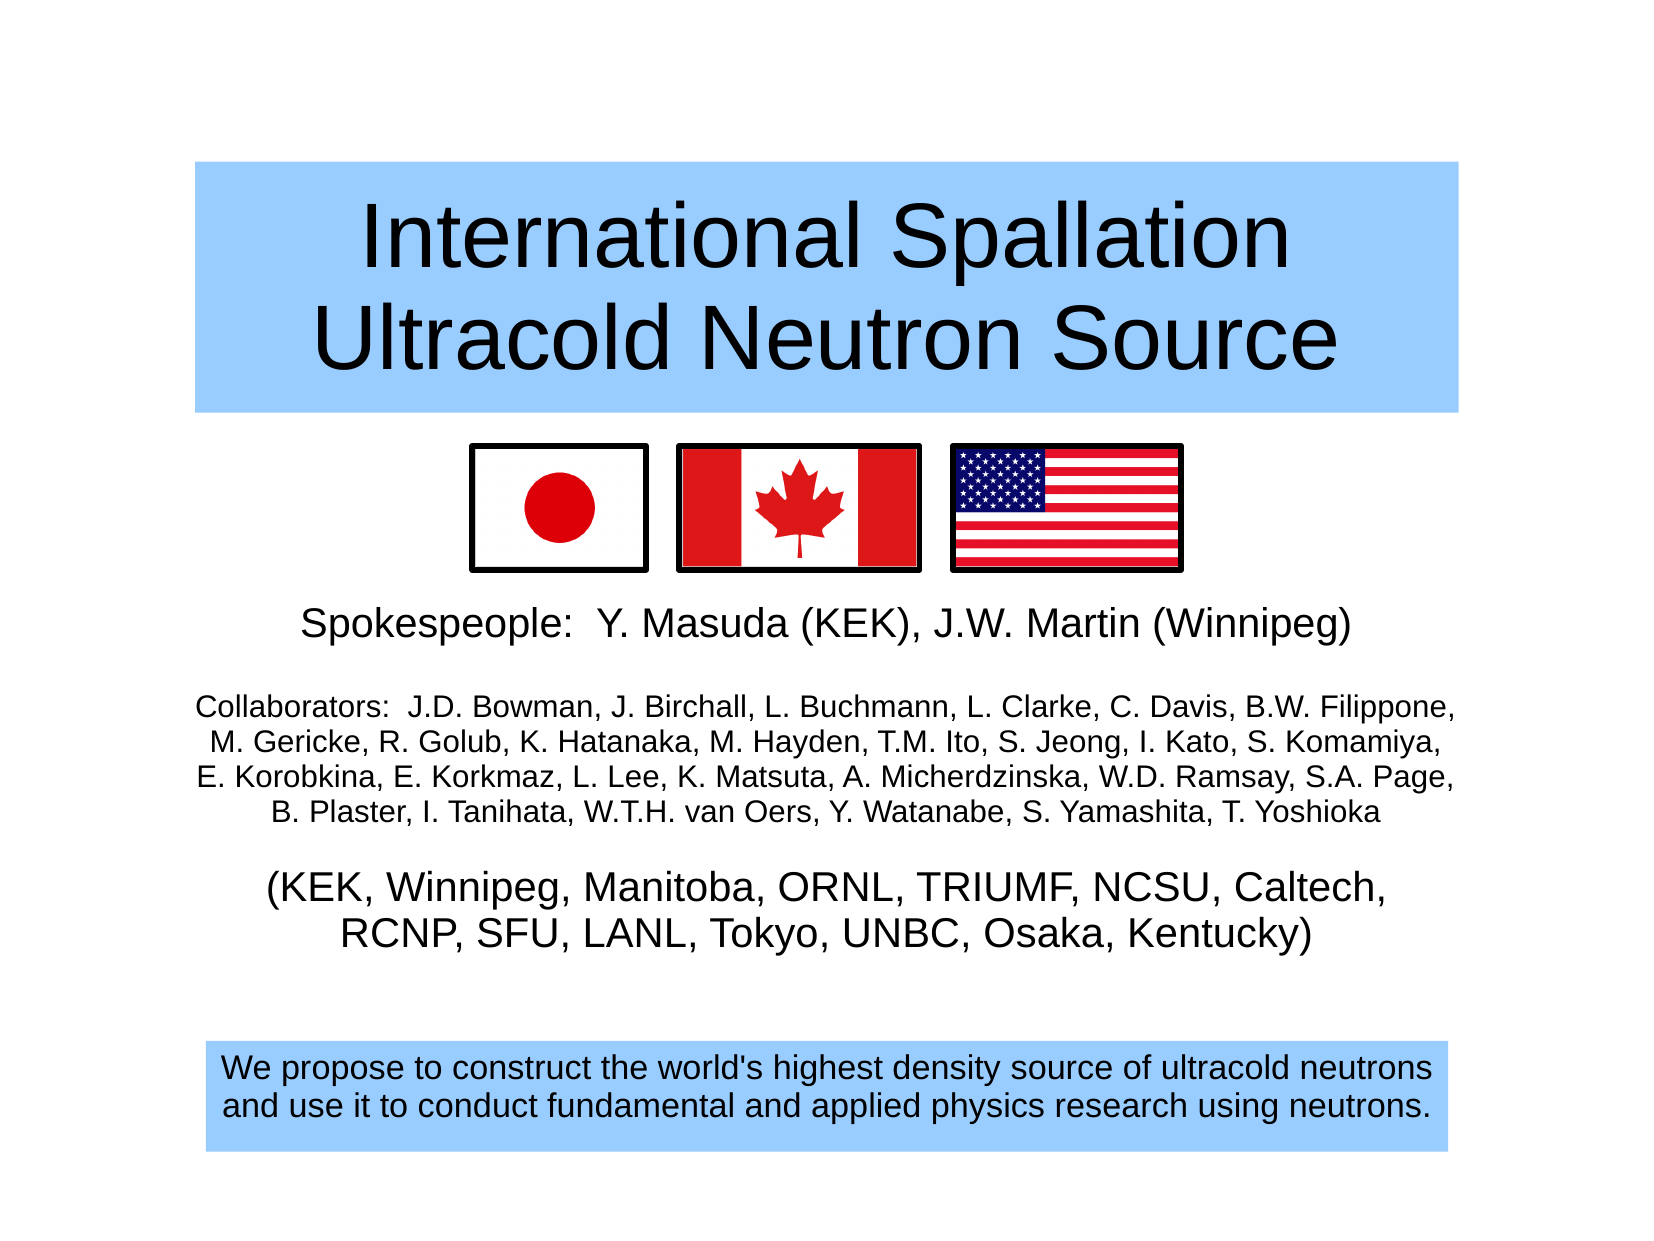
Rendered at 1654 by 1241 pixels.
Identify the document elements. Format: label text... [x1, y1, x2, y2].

text_box Spokespeople: Y. Masuda (KEK), J.W. Martin (Winnipeg) [428, 595, 1226, 652]
picture [475, 448, 644, 567]
picture [682, 448, 917, 567]
title International Spallation Ultracold Neutron Source [195, 161, 1459, 413]
picture [955, 448, 1179, 567]
subtitle Collaborators: J.D. Bowman, J. Birchall, L. Buchmann, L. Clarke, C. Davis, B.W. Filippone, M. Gericke, R. Golub, K. Hatanaka, M. Hayden, T.M. Ito, S. Jeong, I. Kato, S. Komamiya, E. Korobkina, E. Korkmaz, L. Lee, K. Matsuta, A. Micherdzinska, W.D. Ramsay, S.A. Page, B. Plaster, I. Tanihata, W.T.H. van Oers, Y. Watanabe, S. Yamashita, T. Yoshioka (KEK, Winnipeg, Manitoba, ORNL, TRIUMF, NCSU, Caltech, RCNP, SFU, LANL, Tokyo, UNBC, Osaka, Kentucky) [88, 655, 1565, 991]
text_box We propose to construct the world's highest density source of ultracold neutrons and use it to conduct fundamental and applied physics research using neutrons. [205, 1040, 1448, 1152]
